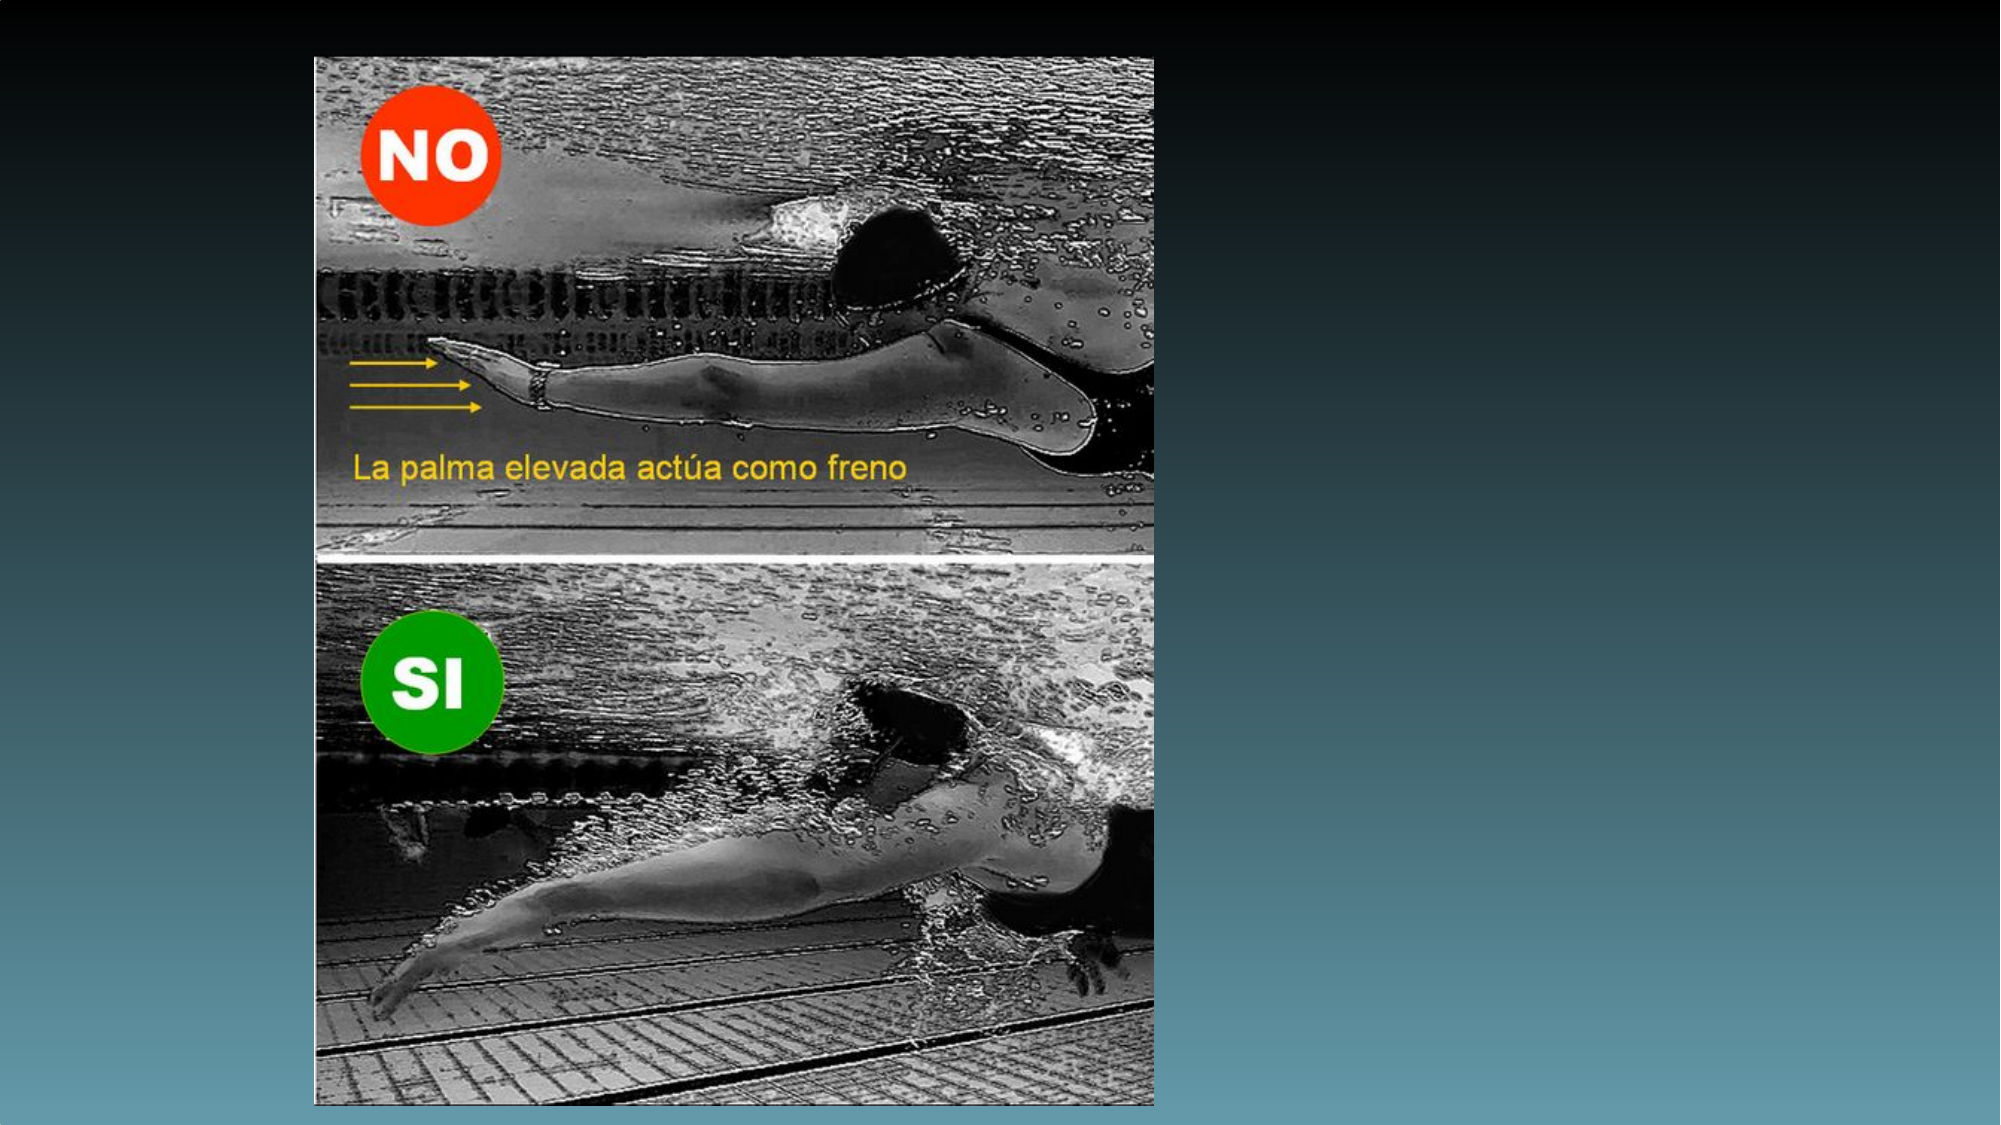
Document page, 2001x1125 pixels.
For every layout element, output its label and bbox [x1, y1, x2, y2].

picture [314, 54, 1154, 1106]
